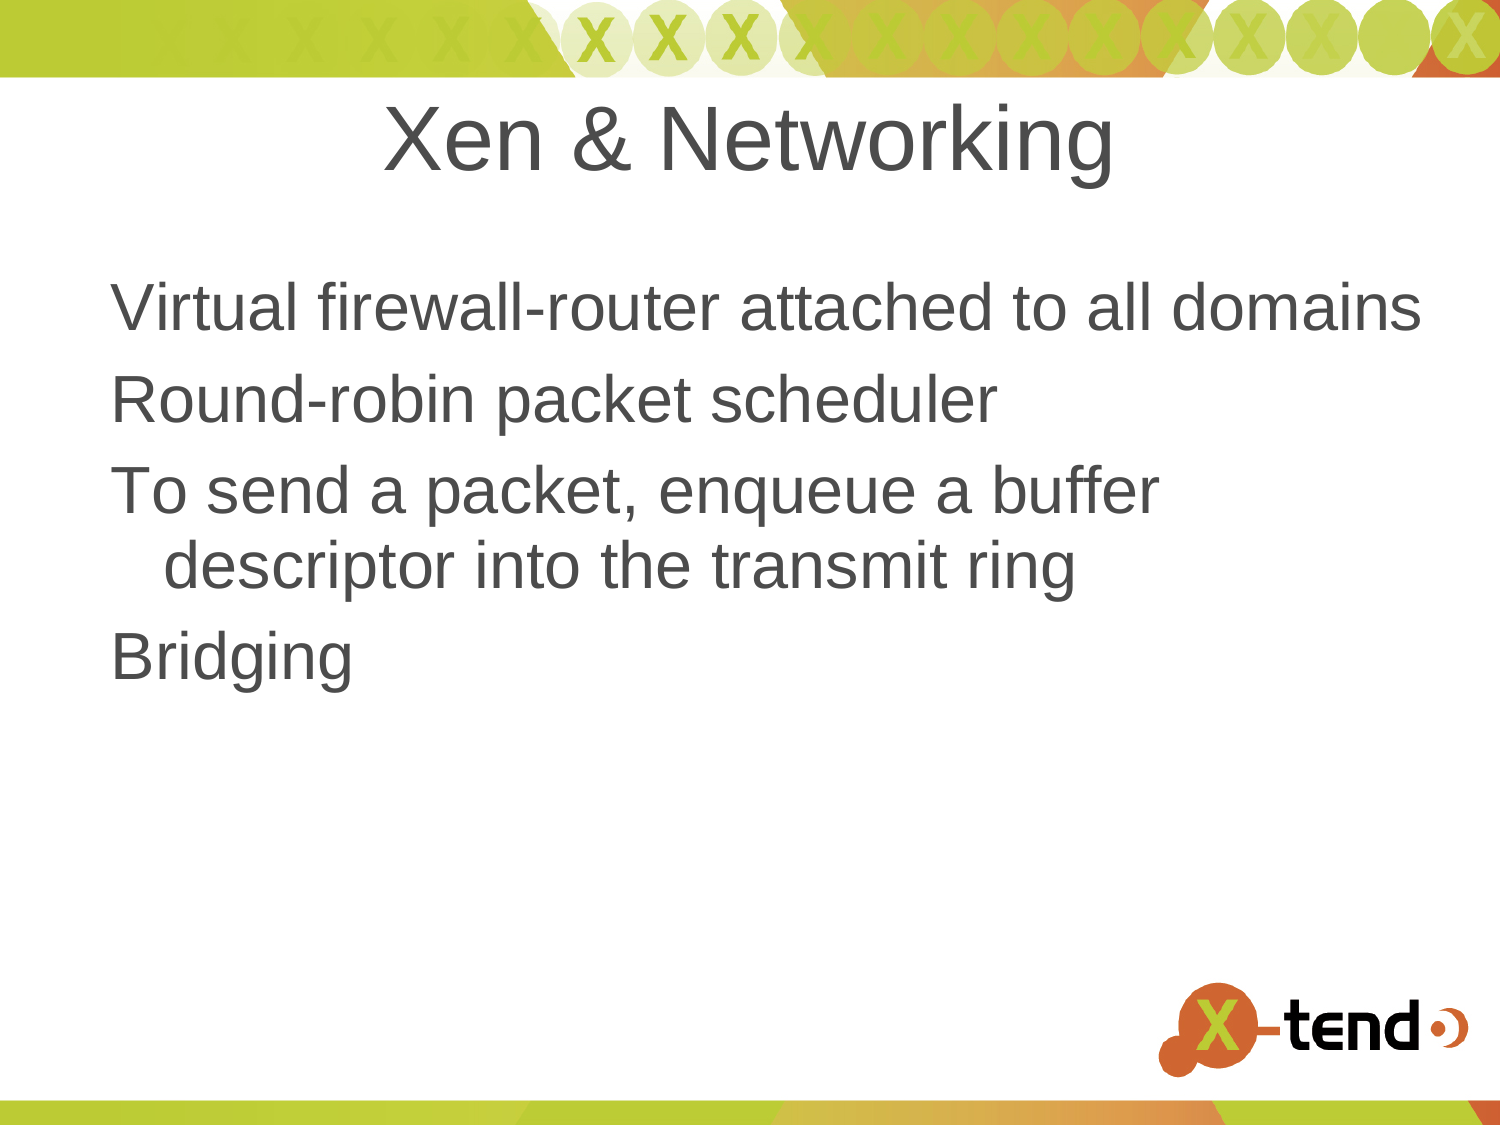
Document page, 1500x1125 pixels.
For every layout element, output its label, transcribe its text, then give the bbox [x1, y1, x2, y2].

list Virtual firewall-router attached to all domains Round-robin packet scheduler To send a packet, enqueue a buffer descriptor into the transmit ring Bridging [78, 262, 1476, 1113]
picture [0, 0, 1500, 1125]
title Xen & Networking [75, 45, 1426, 233]
